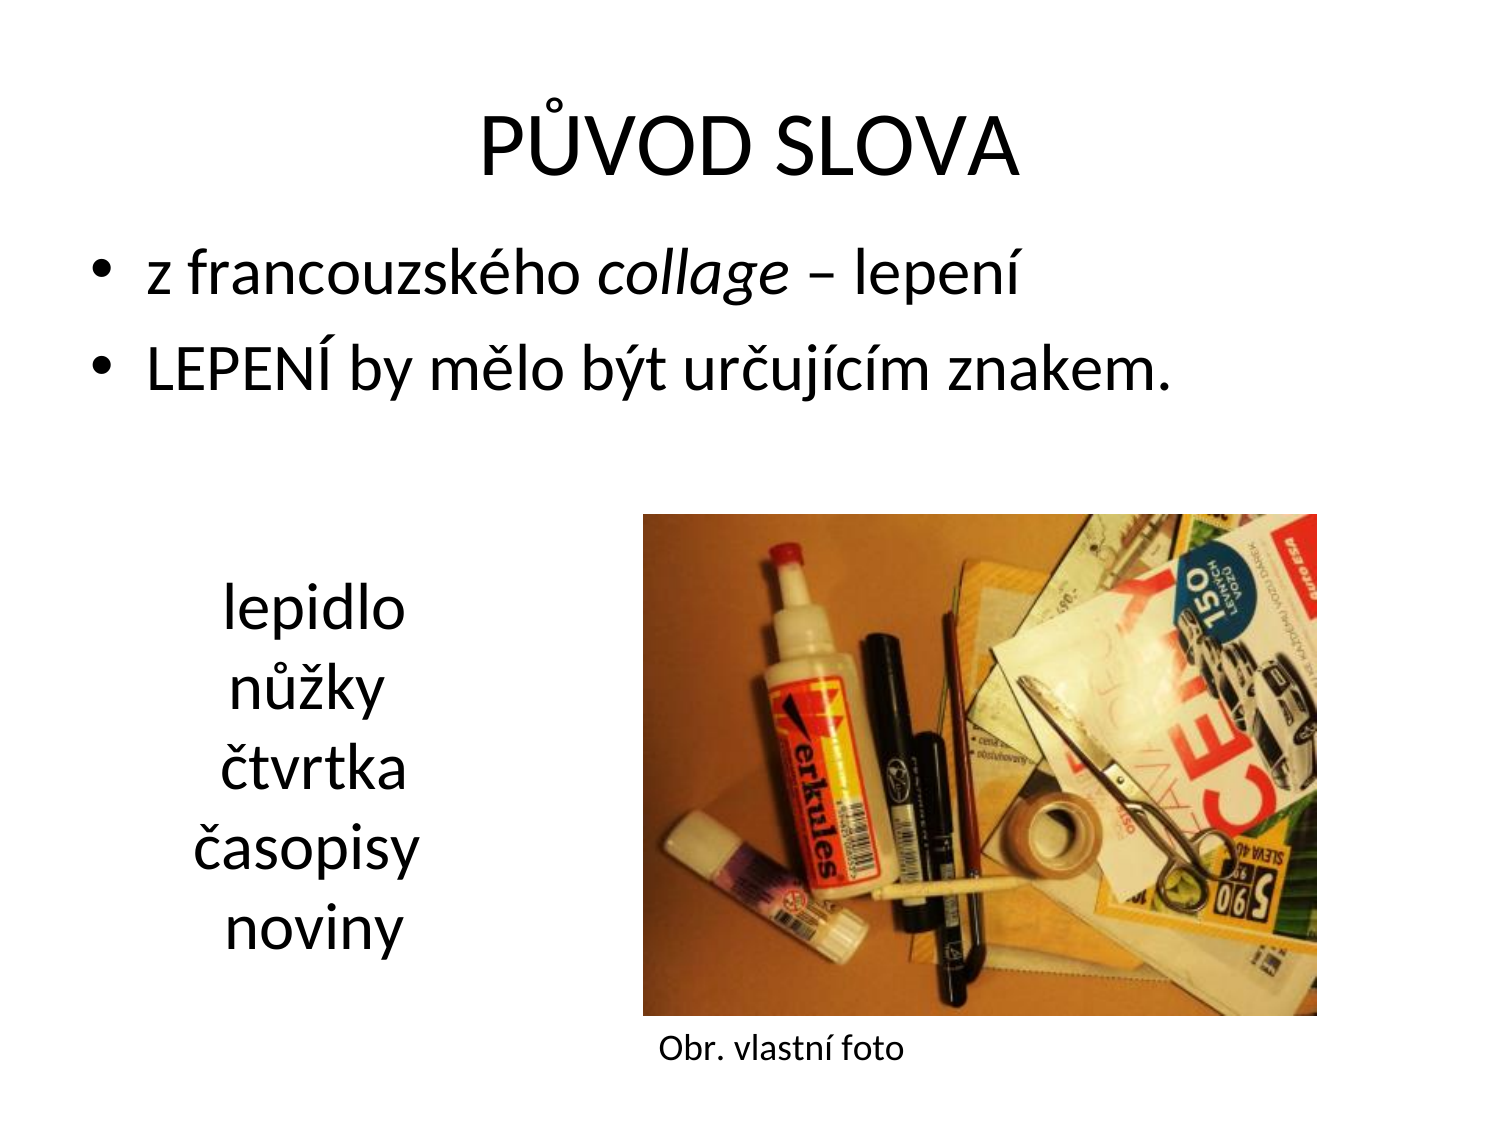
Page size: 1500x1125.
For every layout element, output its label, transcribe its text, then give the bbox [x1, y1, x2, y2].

text_box Obr. vlastní foto [643, 1015, 1317, 1077]
picture [643, 514, 1317, 1015]
text_box lepidlo nůžky čtvrtka časopisy noviny [148, 555, 481, 971]
title PŮVOD SLOVA [75, 45, 1426, 220]
list z francouzského collage – lepení LEPENÍ by mělo být určujícím znakem. [75, 220, 1426, 702]
